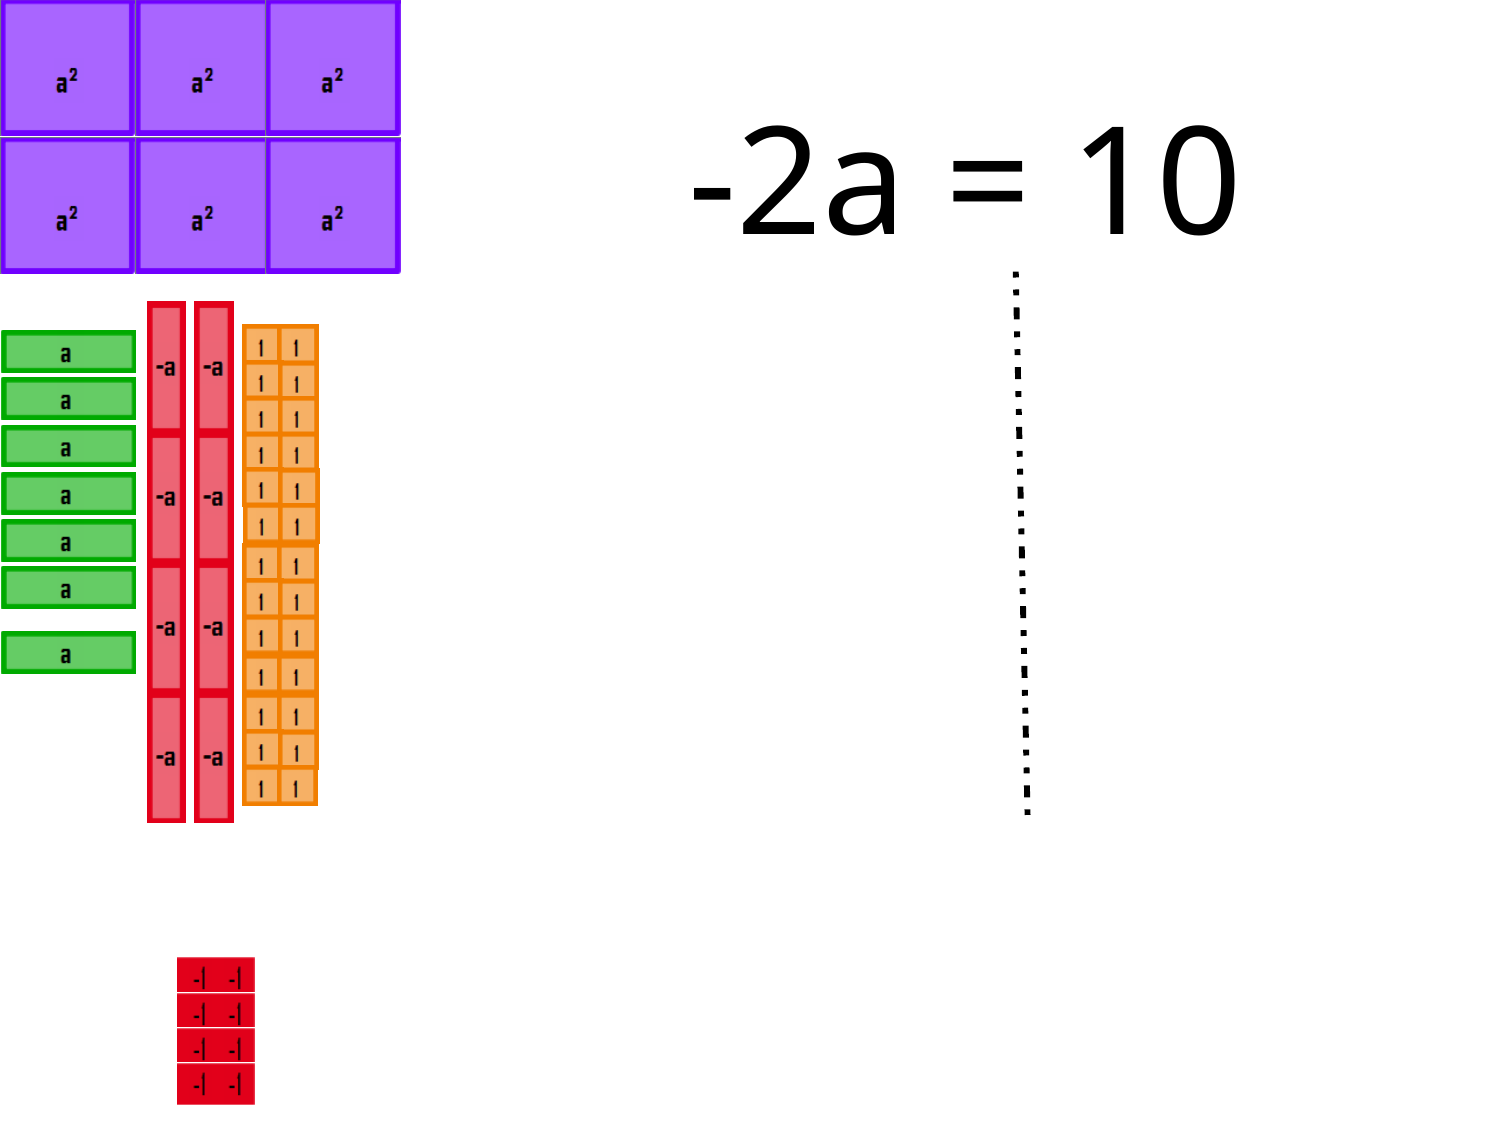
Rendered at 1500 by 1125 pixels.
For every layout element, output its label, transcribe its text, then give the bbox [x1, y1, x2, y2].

picture [0, 377, 136, 420]
picture [0, 425, 136, 468]
picture [0, 631, 136, 674]
text_box -2a = 10 [673, 76, 1257, 272]
picture [242, 324, 320, 806]
picture [177, 956, 255, 1106]
picture [0, 330, 136, 373]
picture [0, 0, 401, 136]
picture [147, 301, 186, 823]
picture [0, 472, 136, 515]
picture [194, 301, 234, 823]
picture [0, 566, 136, 609]
picture [0, 519, 136, 562]
picture [0, 137, 401, 274]
